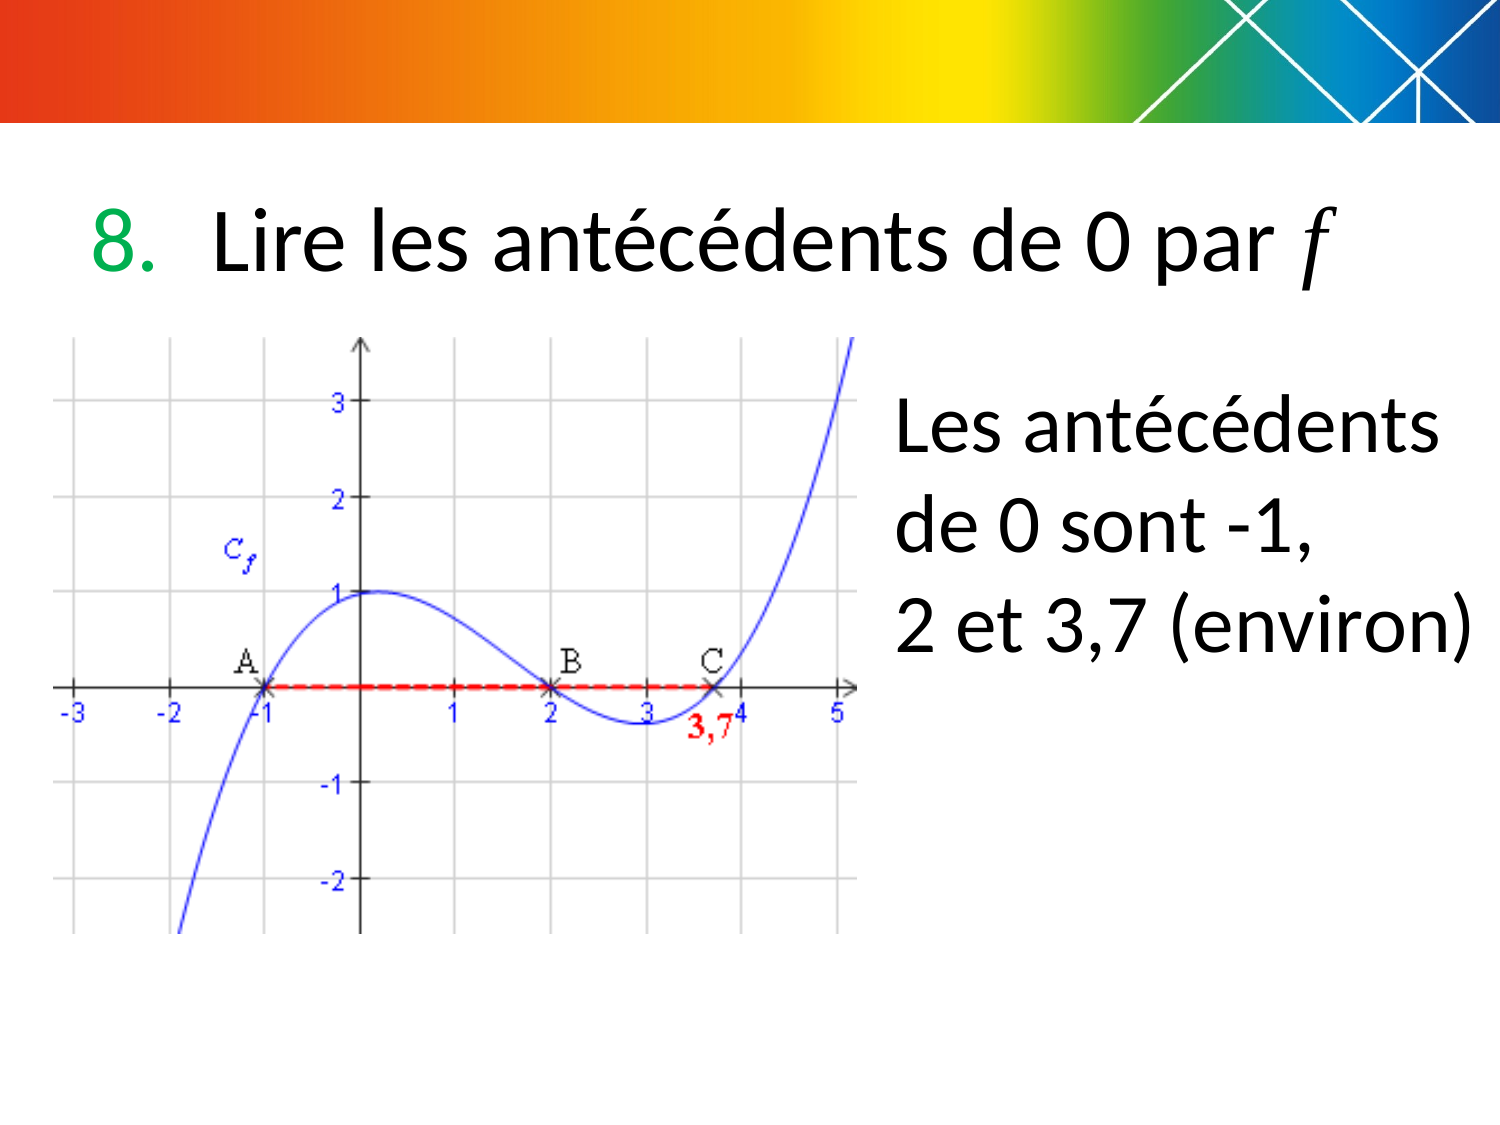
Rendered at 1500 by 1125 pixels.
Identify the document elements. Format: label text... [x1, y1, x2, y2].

picture [1340, 0, 1500, 123]
text_box Les antécédents de 0 sont -1, 2 et 3,7 (environ) [879, 361, 1500, 678]
title Lire les antécédents de 0 par f [75, 163, 1426, 305]
picture [53, 337, 857, 934]
picture [0, 0, 1359, 123]
